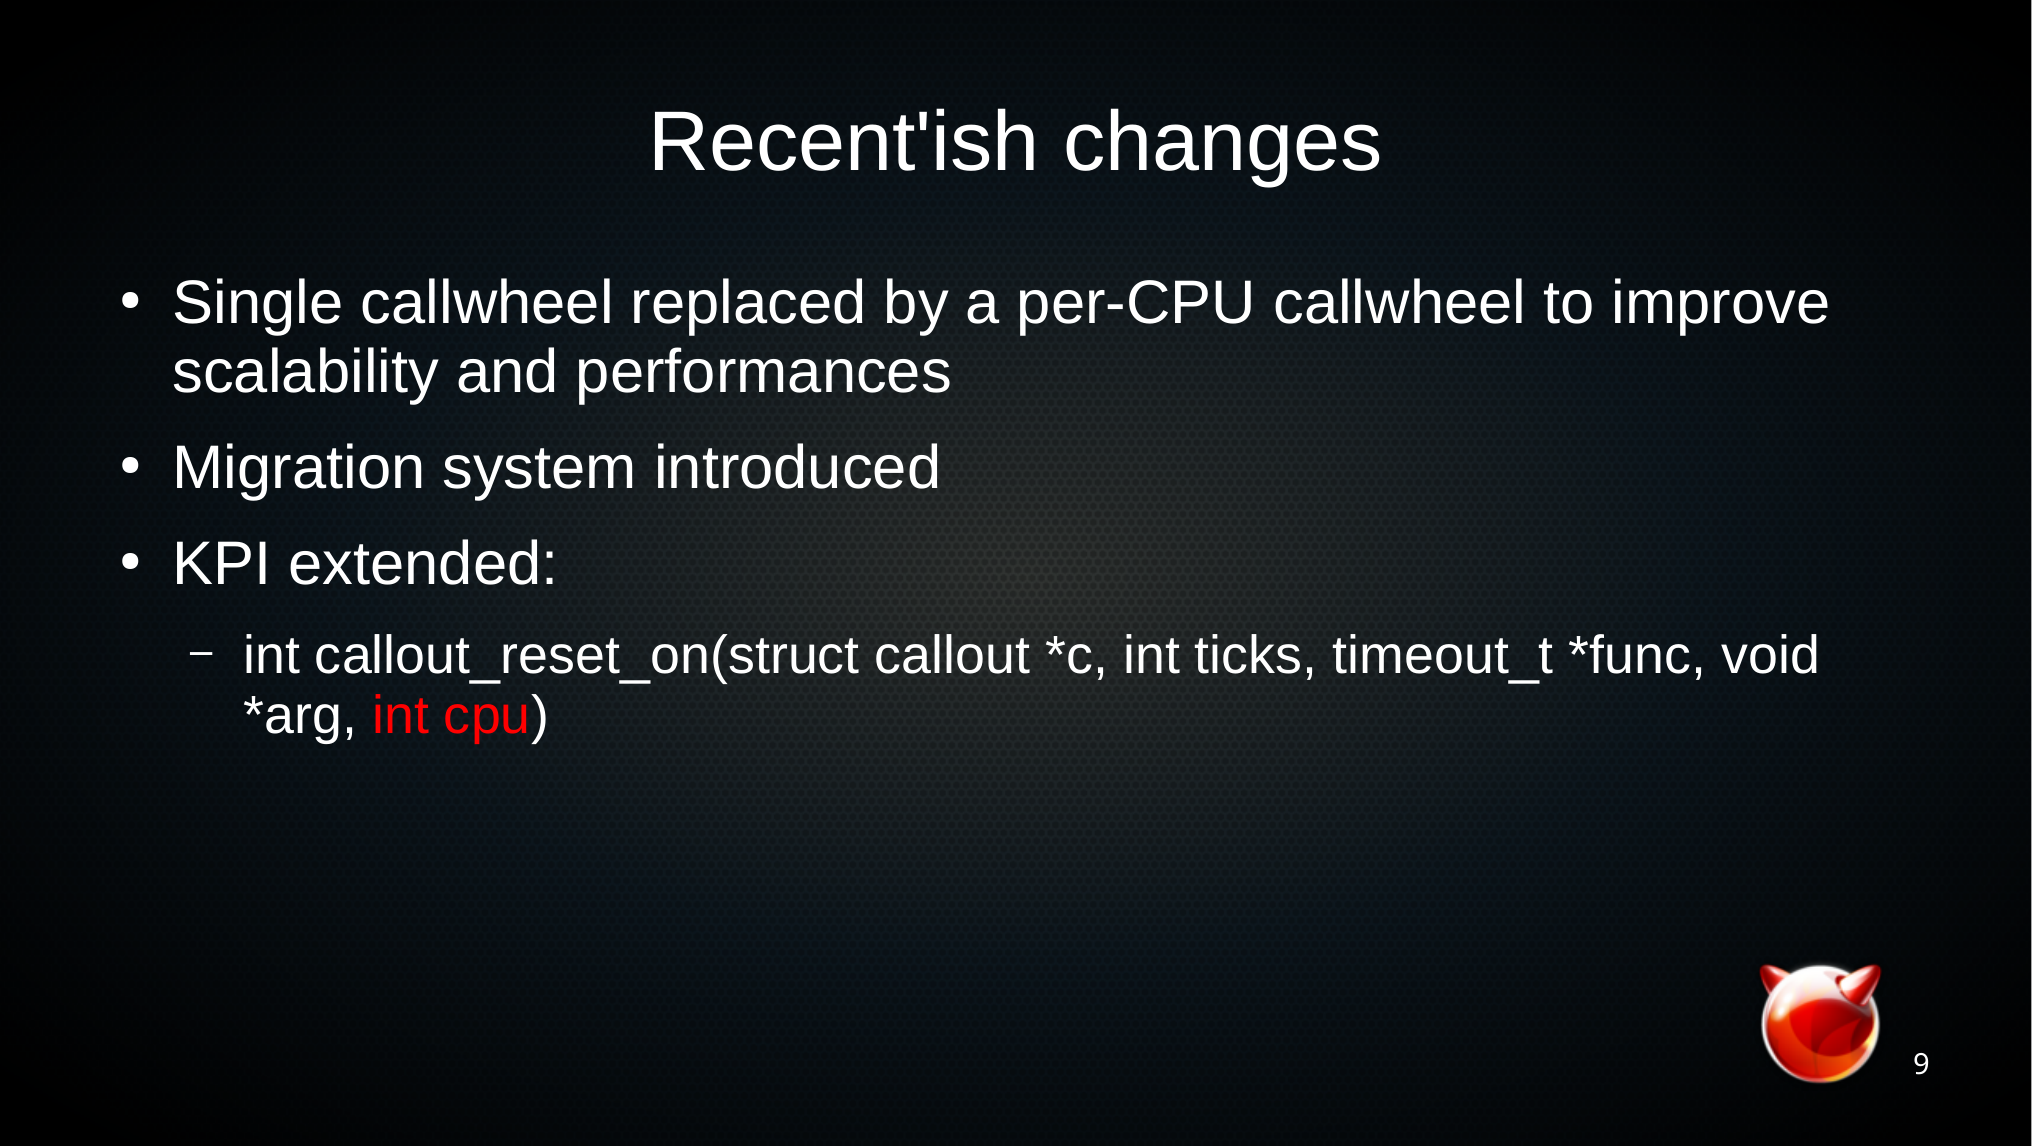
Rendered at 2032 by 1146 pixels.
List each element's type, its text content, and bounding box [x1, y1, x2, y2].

title Recent'ish changes [101, 45, 1930, 237]
picture [0, 0, 2032, 1146]
list Single callwheel replaced by a per-CPU callwheel to improve scalability and performances Migration system introduced KPI extended: int callout_reset_on(struct callout *c, int ticks, timeout_t *func, void *arg, int cpu) [101, 268, 1890, 1025]
